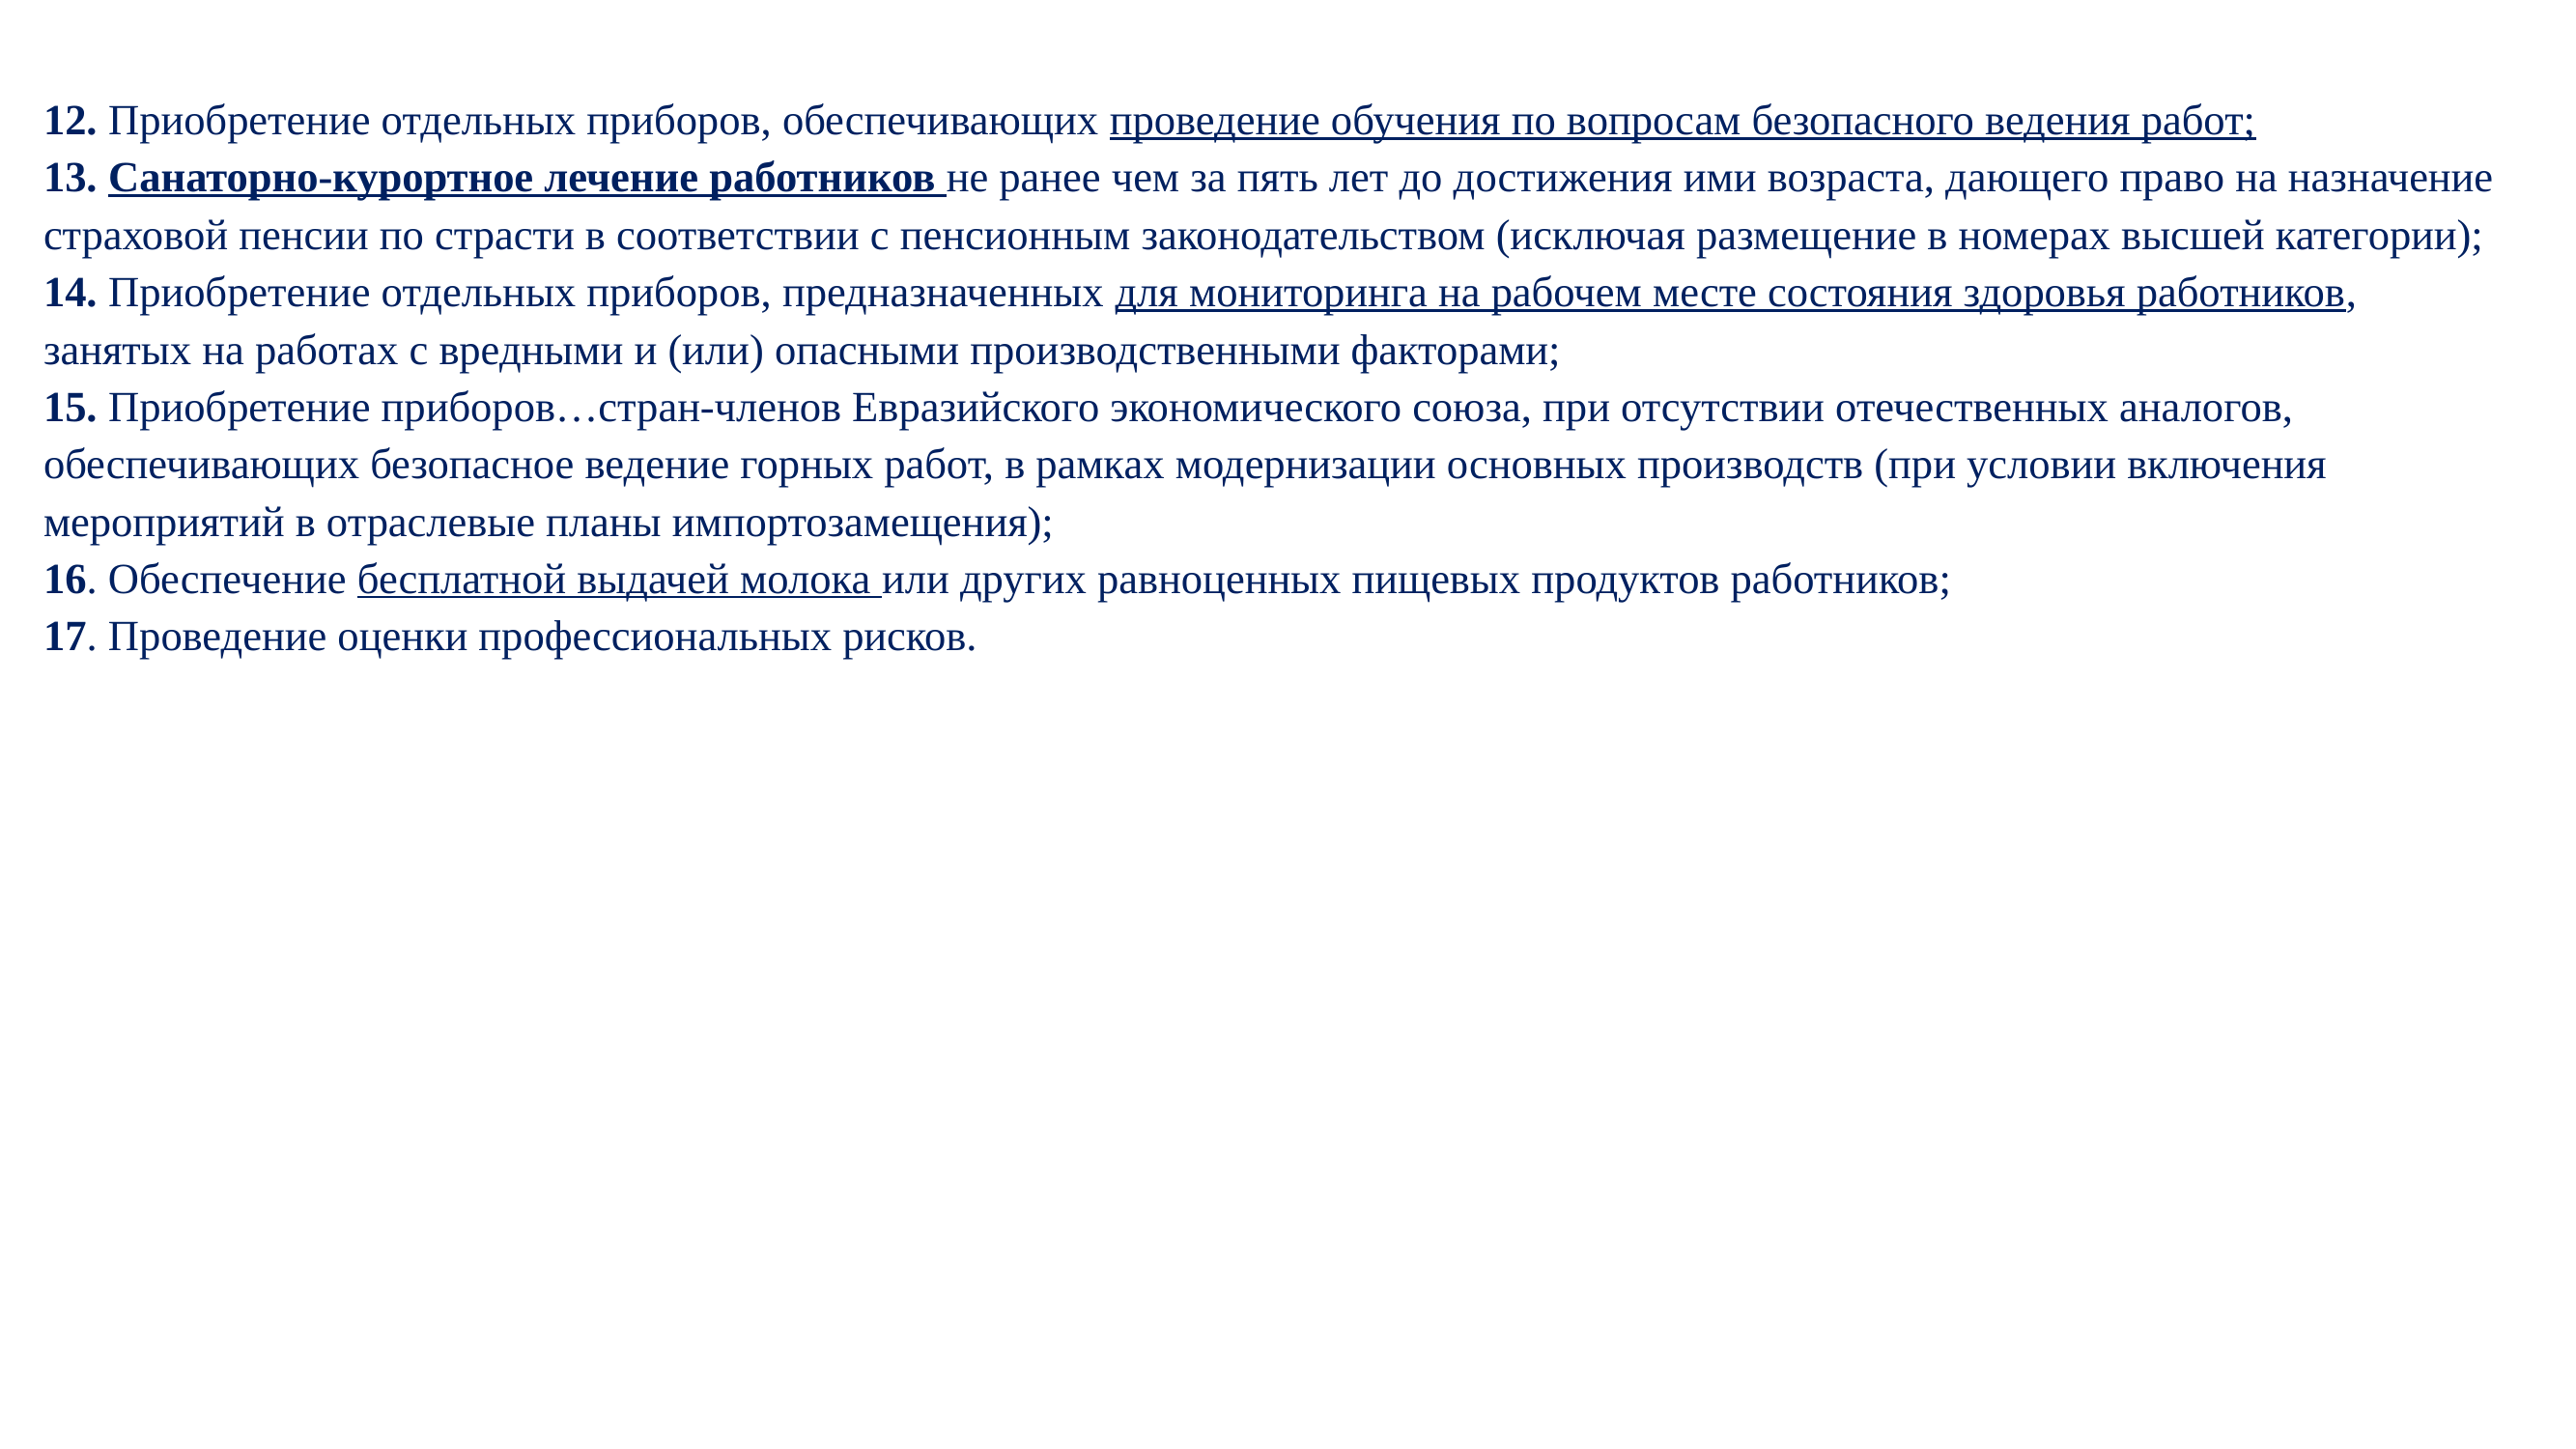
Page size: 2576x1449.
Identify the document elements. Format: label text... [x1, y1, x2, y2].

text_box 12. Приобретение отдельных приборов, обеспечивающих проведение обучения по вопросам безопасного ведения работ; 13. Санаторно-курортное лечение работников не ранее чем за пять лет до достижения ими возраста, дающего право на назначение страховой пенсии по страсти в соответствии с пенсионным законодательством (исключая размещение в номерах высшей категории); 14. Приобретение отдельных приборов, предназначенных для мониторинга на рабочем месте состояния здоровья работников, занятых на работах с вредными и (или) опасными производственными факторами; 15. Приобретение приборов…стран-членов Евразийского экономического союза, при отсутствии отечественных аналогов, обеспечивающих безопасное ведение горных работ, в рамках модернизации основных производств (при условии включения мероприятий в отраслевые планы импортозамещения); 16. Обеспечение бесплатной выдачей молока или других равноценных пищевых продуктов работников; 17. Проведение оценки профессиональных рисков. [29, 79, 2522, 1099]
